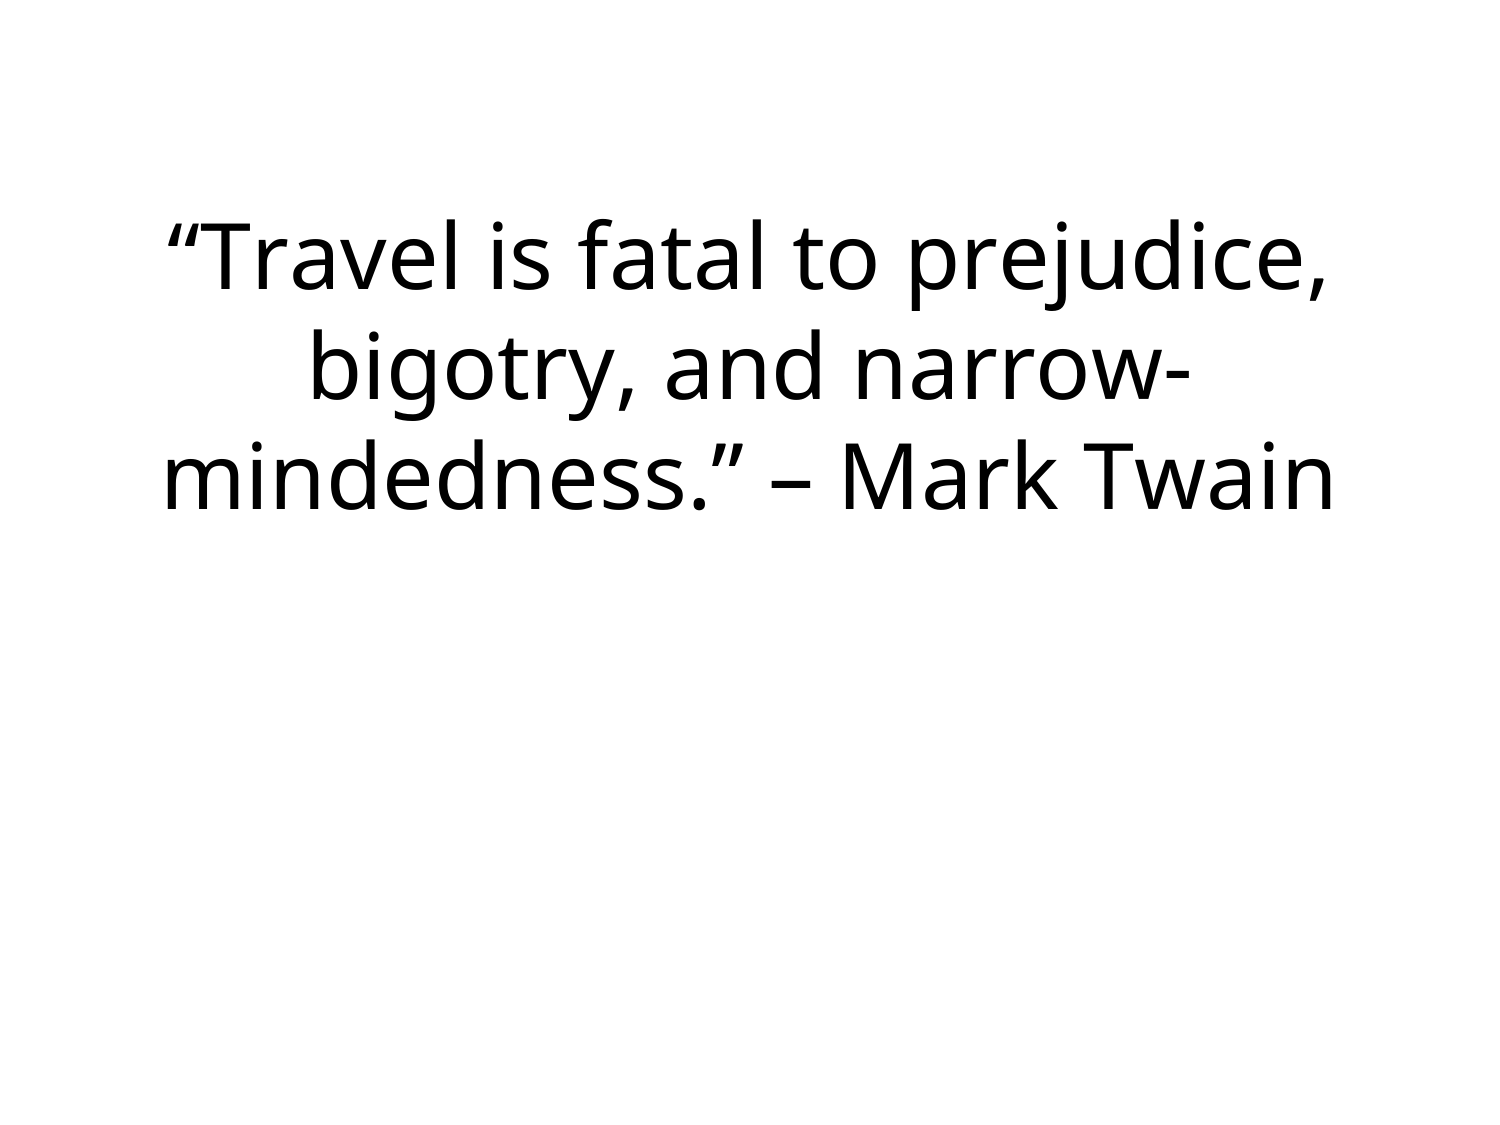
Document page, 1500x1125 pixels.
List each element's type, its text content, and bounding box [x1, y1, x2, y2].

title “Travel is fatal to prejudice, bigotry, and narrow-mindedness.” – Mark Twain [75, 190, 1426, 581]
